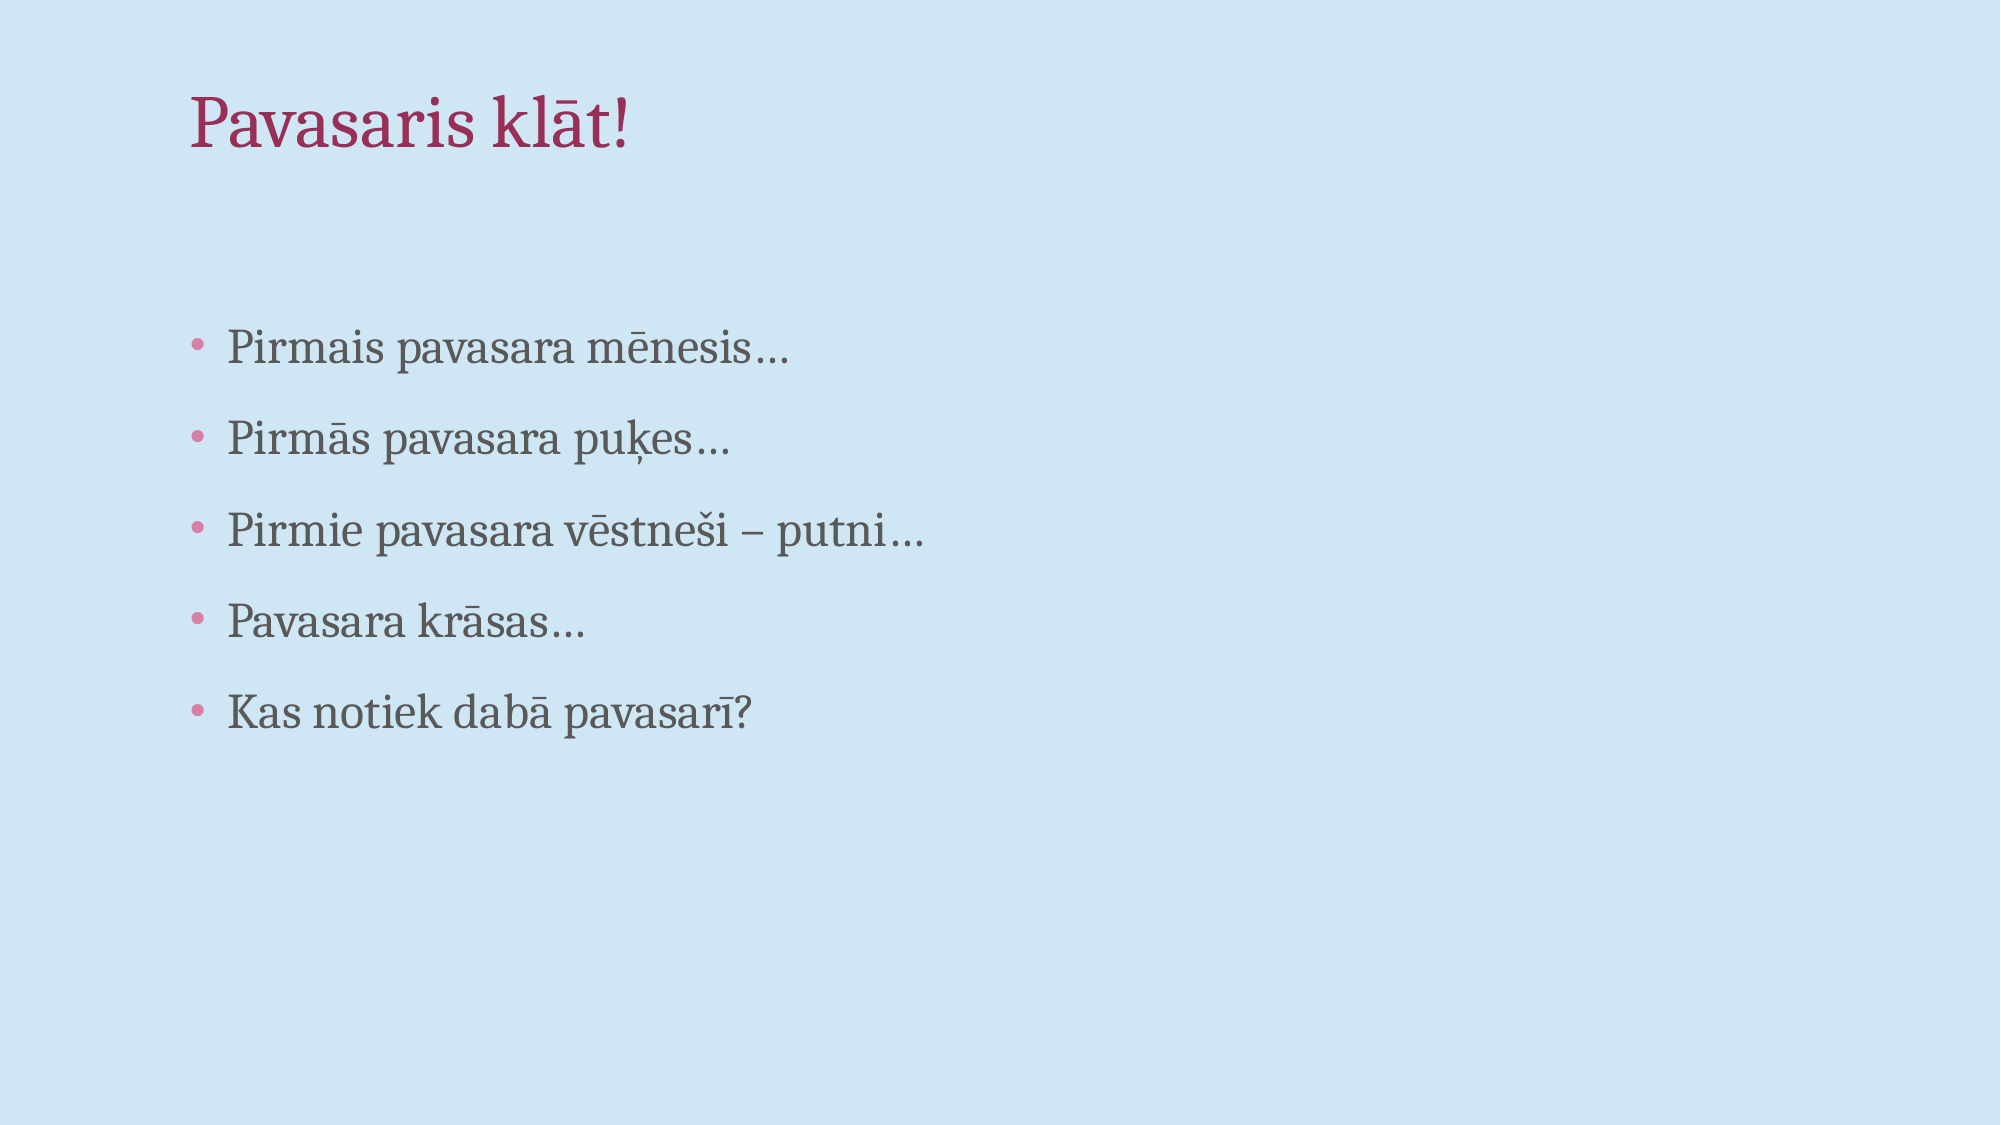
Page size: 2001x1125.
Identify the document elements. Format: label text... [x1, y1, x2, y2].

list Pirmais pavasara mēnesis… Pirmās pavasara puķes… Pirmie pavasara vēstneši – putni… Pavasara krāsas… Kas notiek dabā pavasarī? [174, 312, 1825, 1013]
title Pavasaris klāt! [174, 75, 1825, 271]
